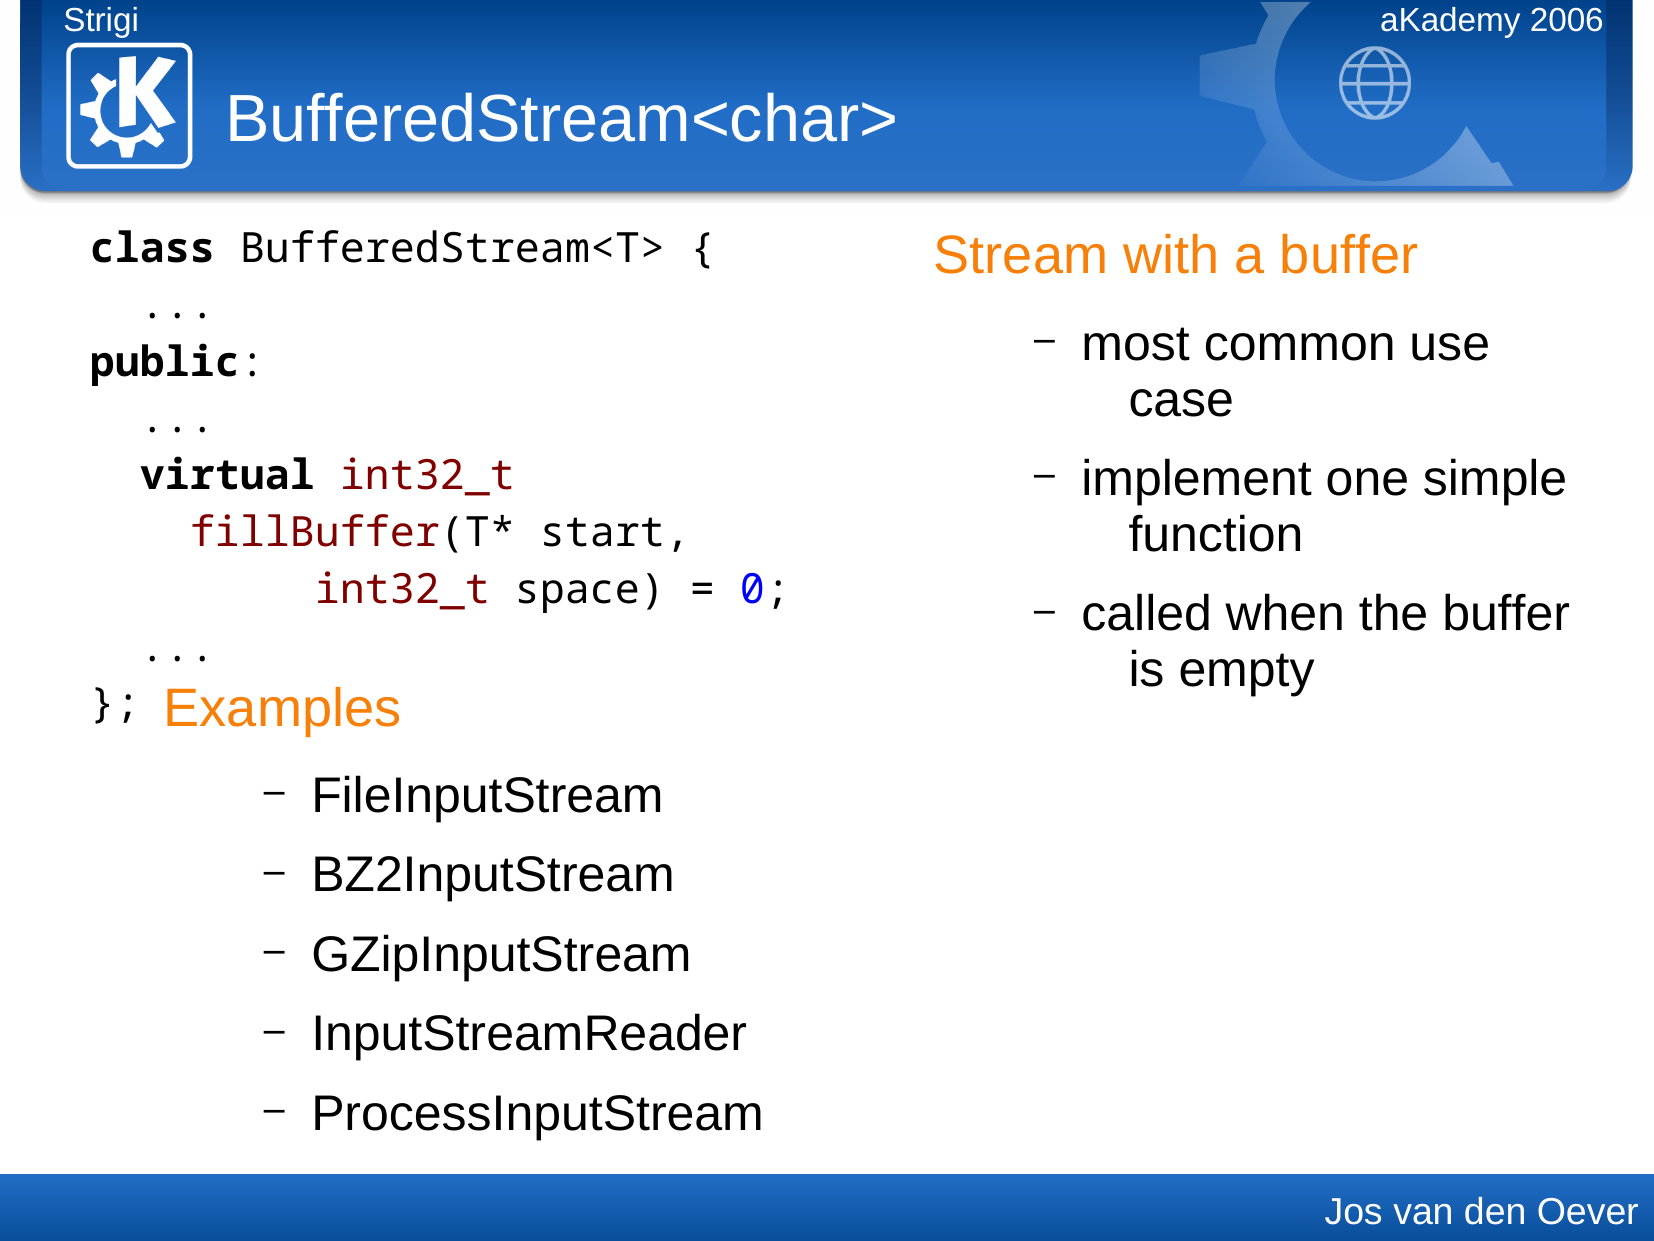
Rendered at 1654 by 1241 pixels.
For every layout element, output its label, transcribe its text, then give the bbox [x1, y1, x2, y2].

list Examples FileInputStream BZ2InputStream GZipInputStream InputStreamReader ProcessInputStream [75, 677, 802, 1224]
title BufferedStream<char> [225, 49, 1571, 188]
picture [0, 0, 1652, 216]
list Stream with a buffer most common use case implement one simple function called when the buffer is empty [845, 225, 1572, 1109]
text_box class BufferedStream<T> { ... public: ... virtual int32_t fillBuffer(T* start, int32_t space) = 0; ... }; [75, 209, 826, 727]
